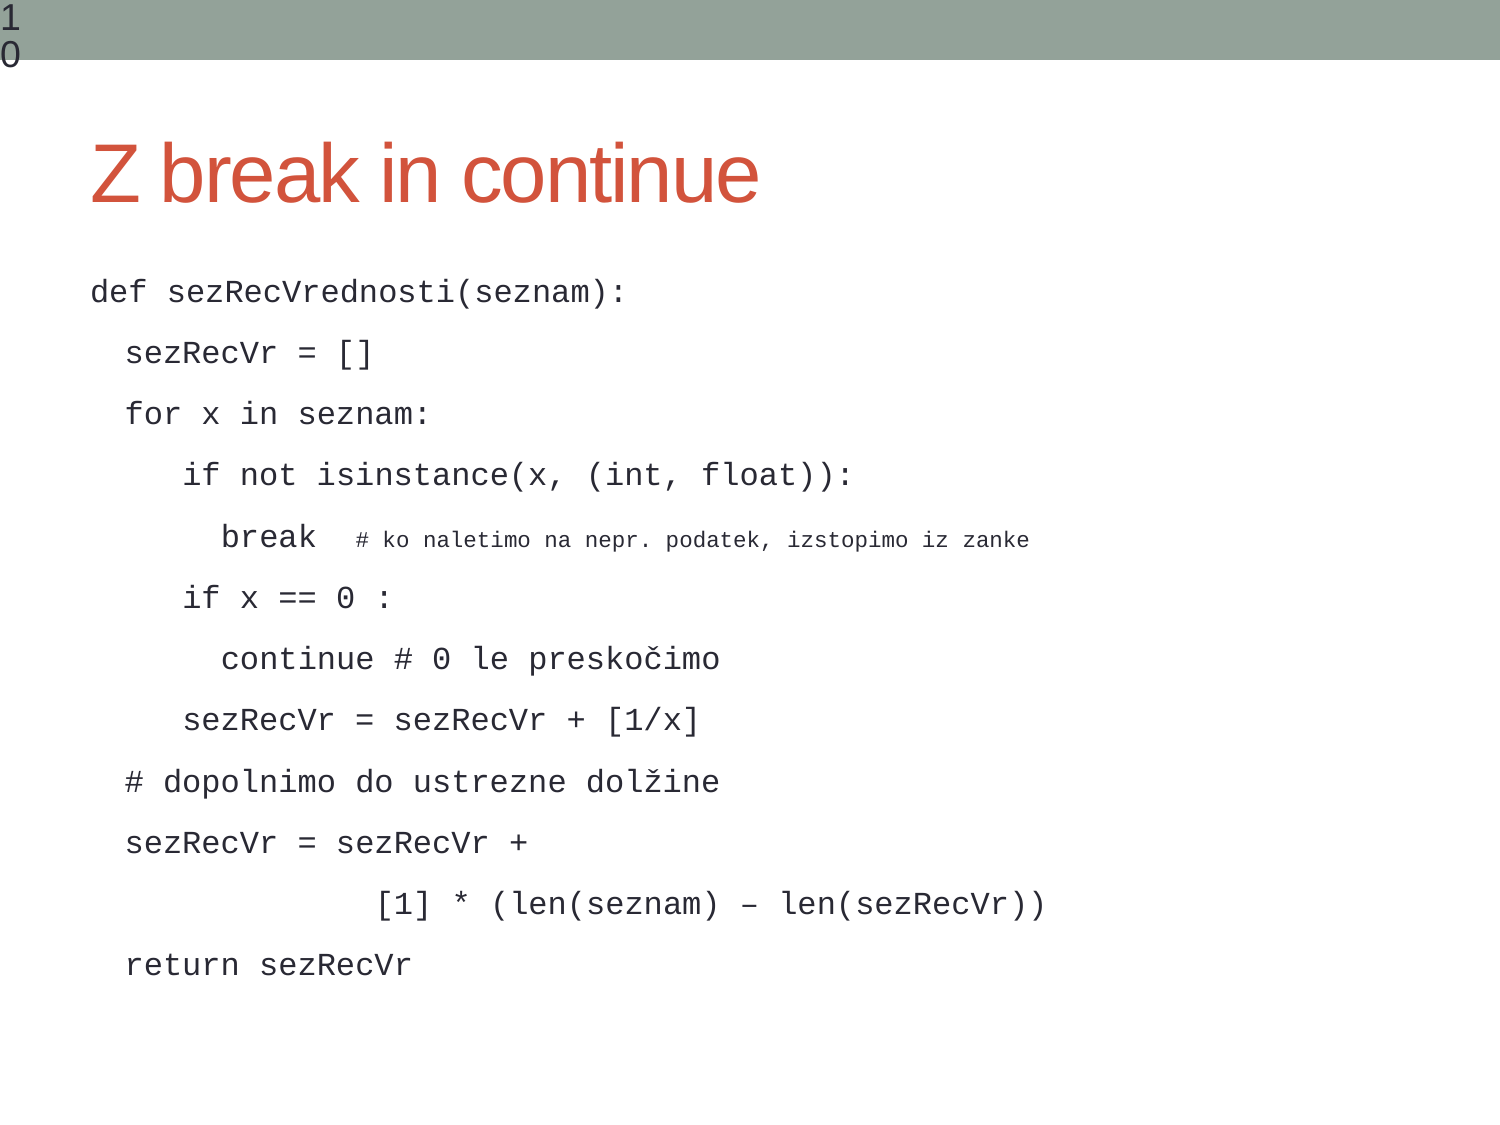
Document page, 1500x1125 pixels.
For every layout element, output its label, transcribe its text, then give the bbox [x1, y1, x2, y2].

title Z break in continue [75, 87, 1425, 250]
list def sezRecVrednosti(seznam): sezRecVr = [] for x in seznam: if not isinstance(x, (int, float)): break # ko naletimo na nepr. podatek, izstopimo iz zanke if x == 0 : continue # 0 le preskočimo sezRecVr = sezRecVr + [1/x] # dopolnimo do ustrezne dolžine sezRecVr = sezRecVr + [1] * (len(seznam) – len(sezRecVr)) return sezRecVr [75, 262, 1425, 1063]
